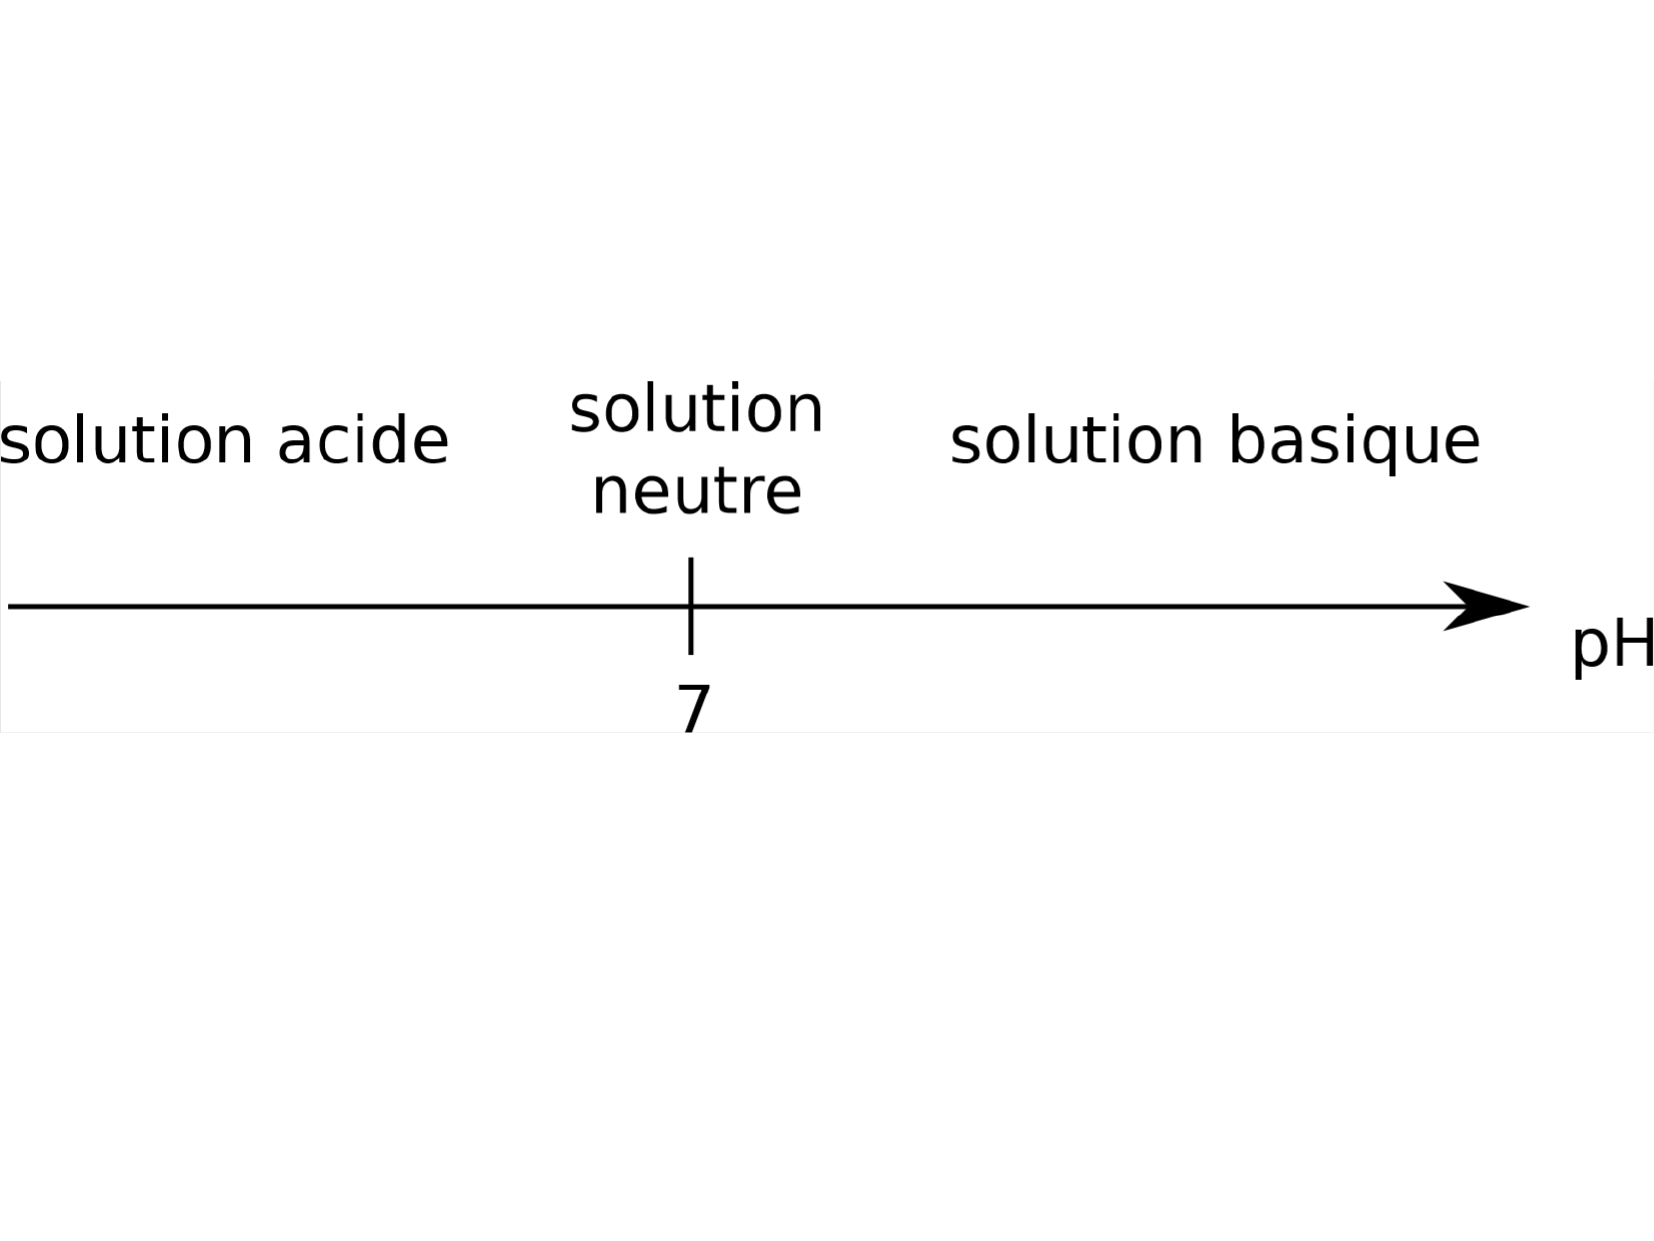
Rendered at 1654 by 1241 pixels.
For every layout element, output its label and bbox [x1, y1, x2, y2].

picture [0, 381, 1654, 733]
